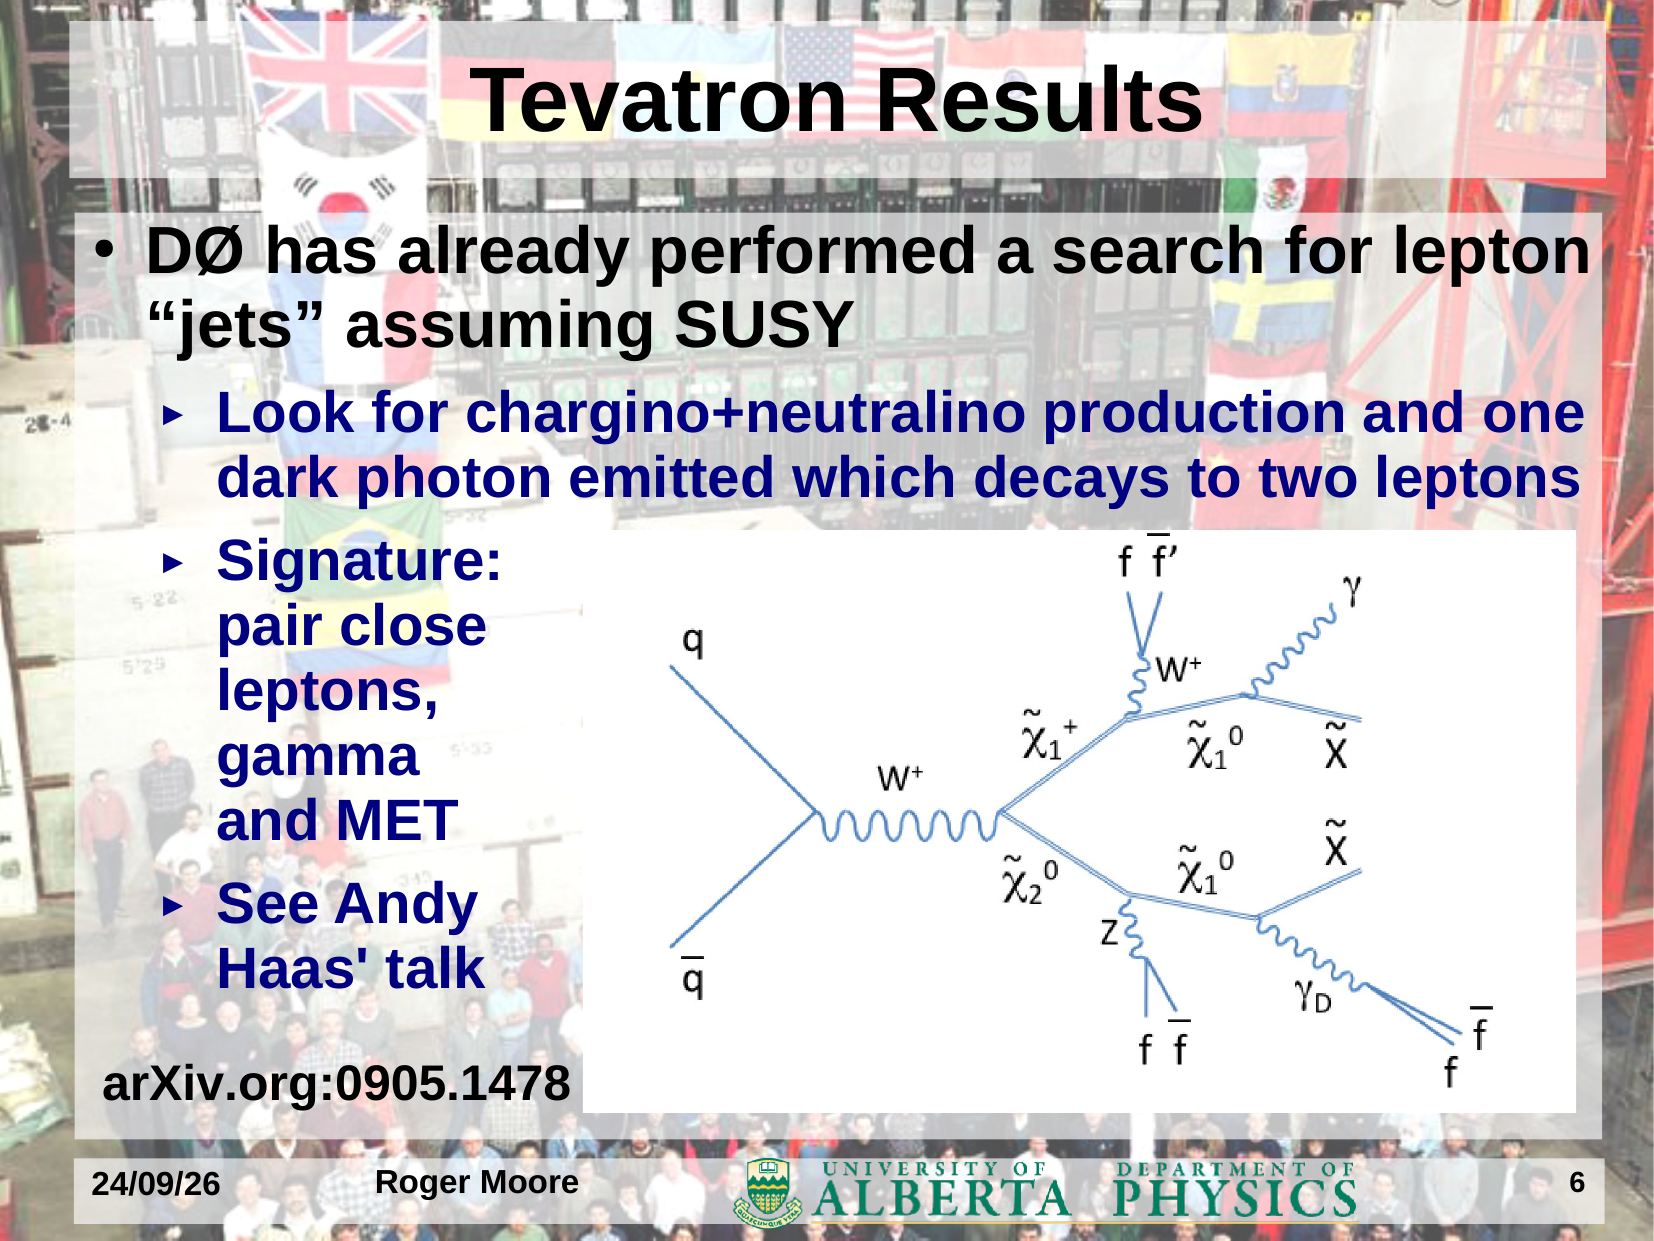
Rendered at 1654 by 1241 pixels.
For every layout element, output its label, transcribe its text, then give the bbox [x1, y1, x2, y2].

title Tevatron Results [69, 21, 1606, 179]
picture [0, 0, 1654, 1241]
list DØ has already performed a search for lepton “jets” assuming SUSY Look for chargino+neutralino production and one dark photon emitted which decays to two leptons Signature: pair close leptons, gamma and MET See Andy Haas' talk [74, 212, 1603, 1140]
text_box arXiv.org:0905.1478 [102, 1051, 568, 1109]
